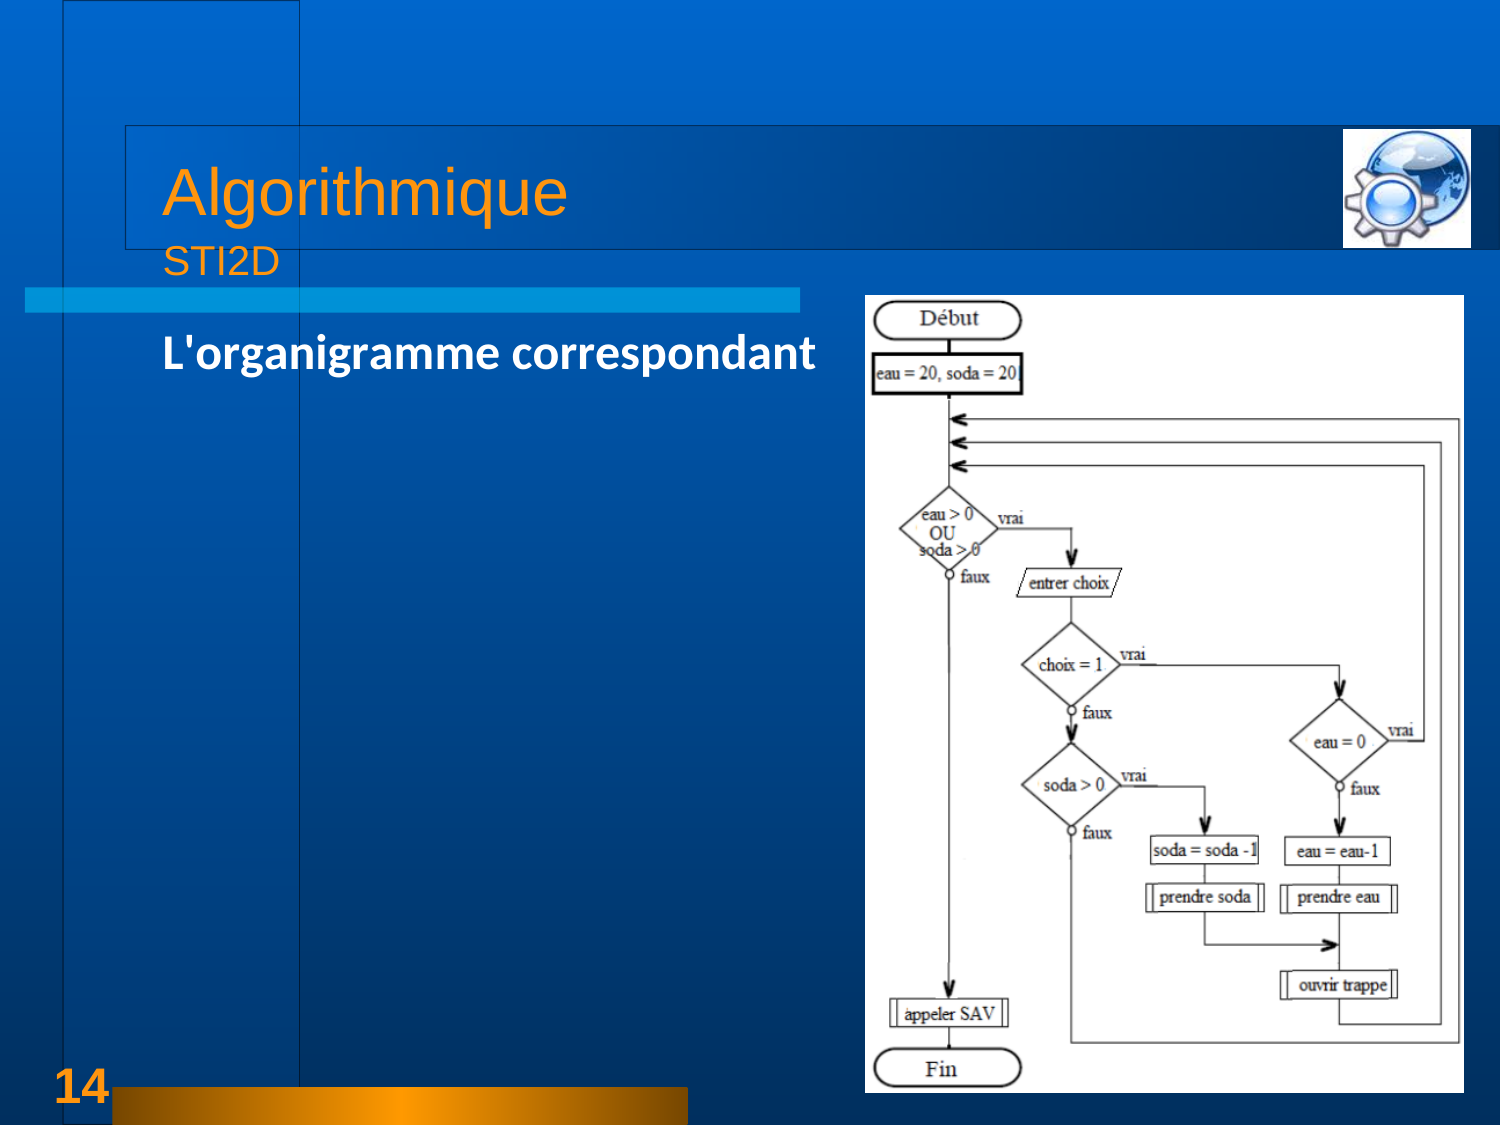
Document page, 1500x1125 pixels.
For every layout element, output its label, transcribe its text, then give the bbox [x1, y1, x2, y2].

text_box L'organigramme correspondant [147, 324, 865, 544]
picture [1343, 129, 1471, 248]
picture [865, 295, 1464, 1093]
